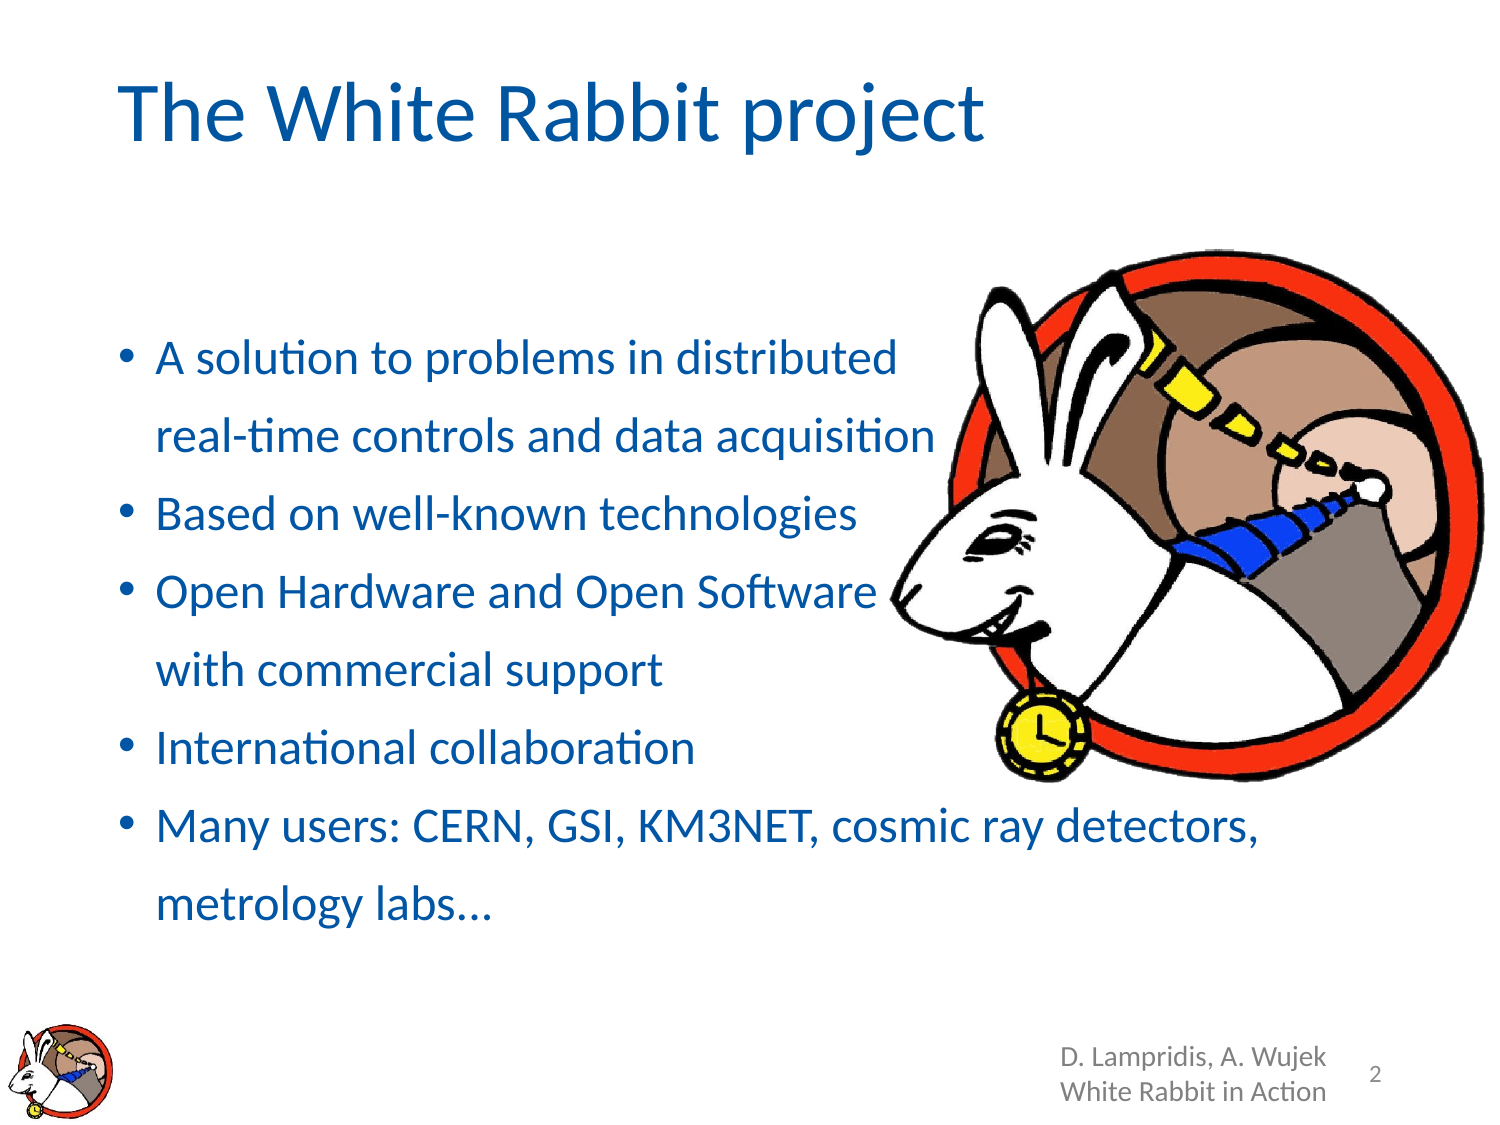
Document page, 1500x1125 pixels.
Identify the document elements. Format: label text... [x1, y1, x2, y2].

text_box A solution to problems in distributed real-time controls and data acquisition Based on well-known technologies Open Hardware and Open Software with commercial support International collaboration Many users: CERN, GSI, KM3NET, cosmic ray detectors, metrology labs... [103, 299, 1397, 1013]
text_box The White Rabbit project [103, 59, 1397, 169]
picture [885, 249, 1486, 796]
picture [7, 1024, 113, 1121]
